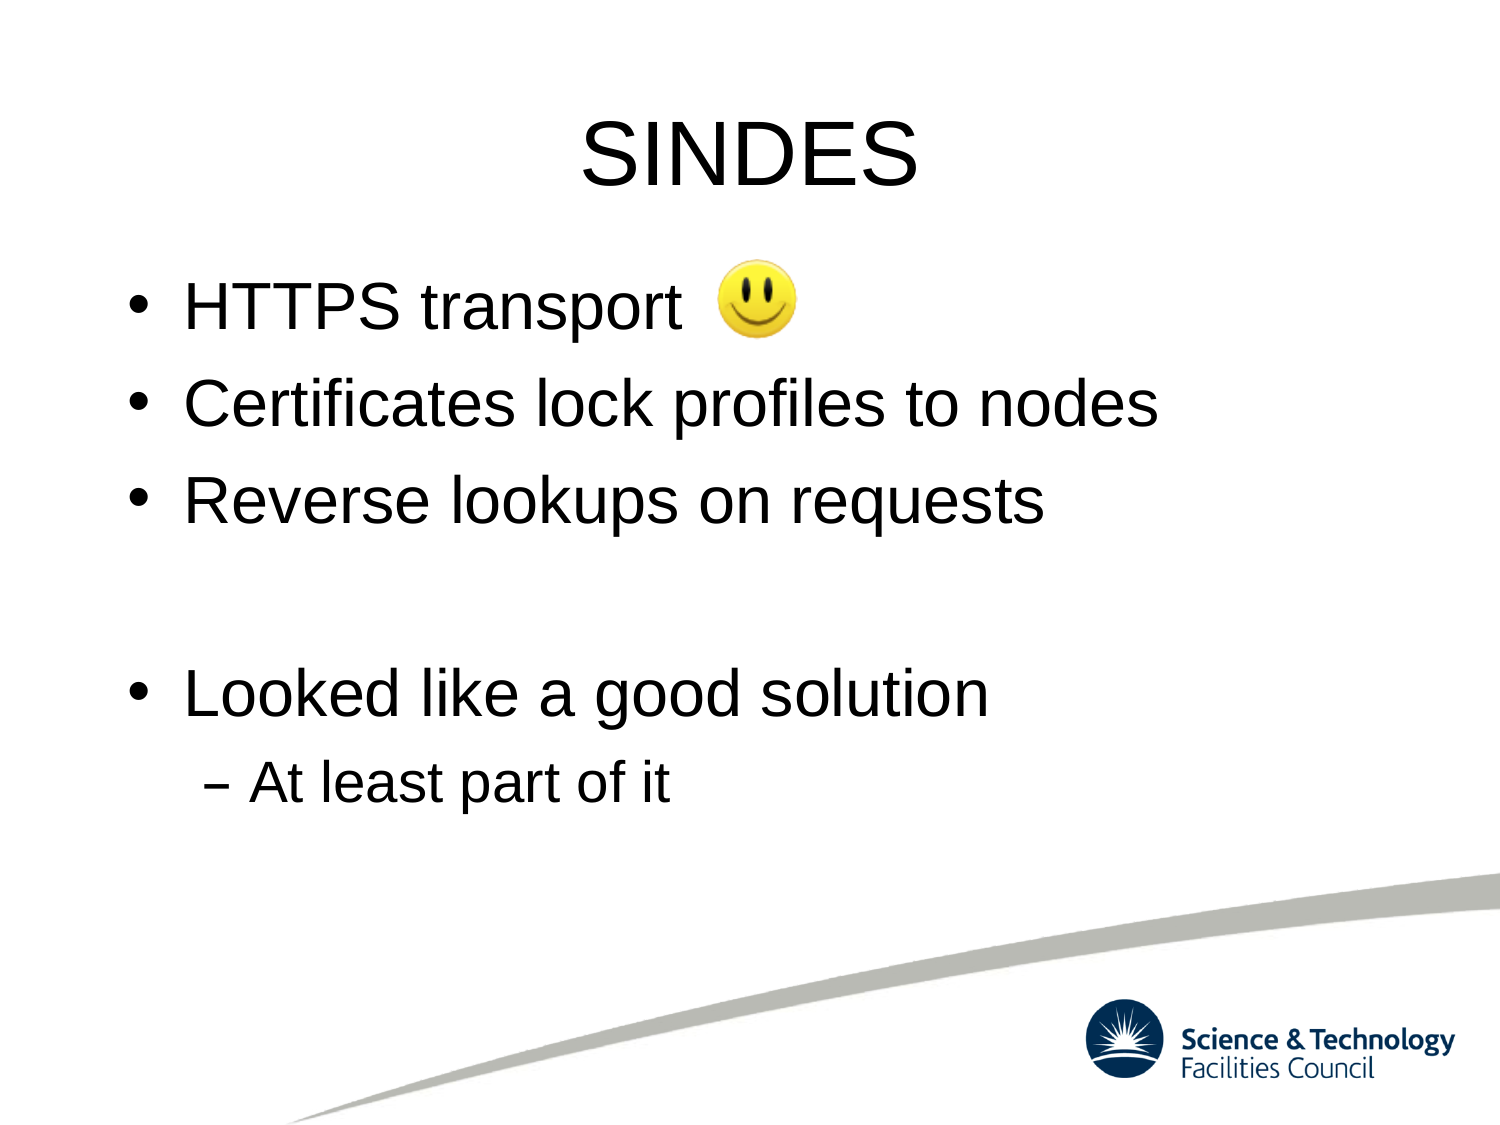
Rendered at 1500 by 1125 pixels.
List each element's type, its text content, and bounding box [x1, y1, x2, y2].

list HTTPS transport Certificates lock profiles to nodes Reverse lookups on requests Looked like a good solution At least part of it [112, 255, 1388, 998]
picture [278, 872, 1500, 1125]
title SINDES [112, 30, 1388, 255]
picture [717, 259, 798, 340]
